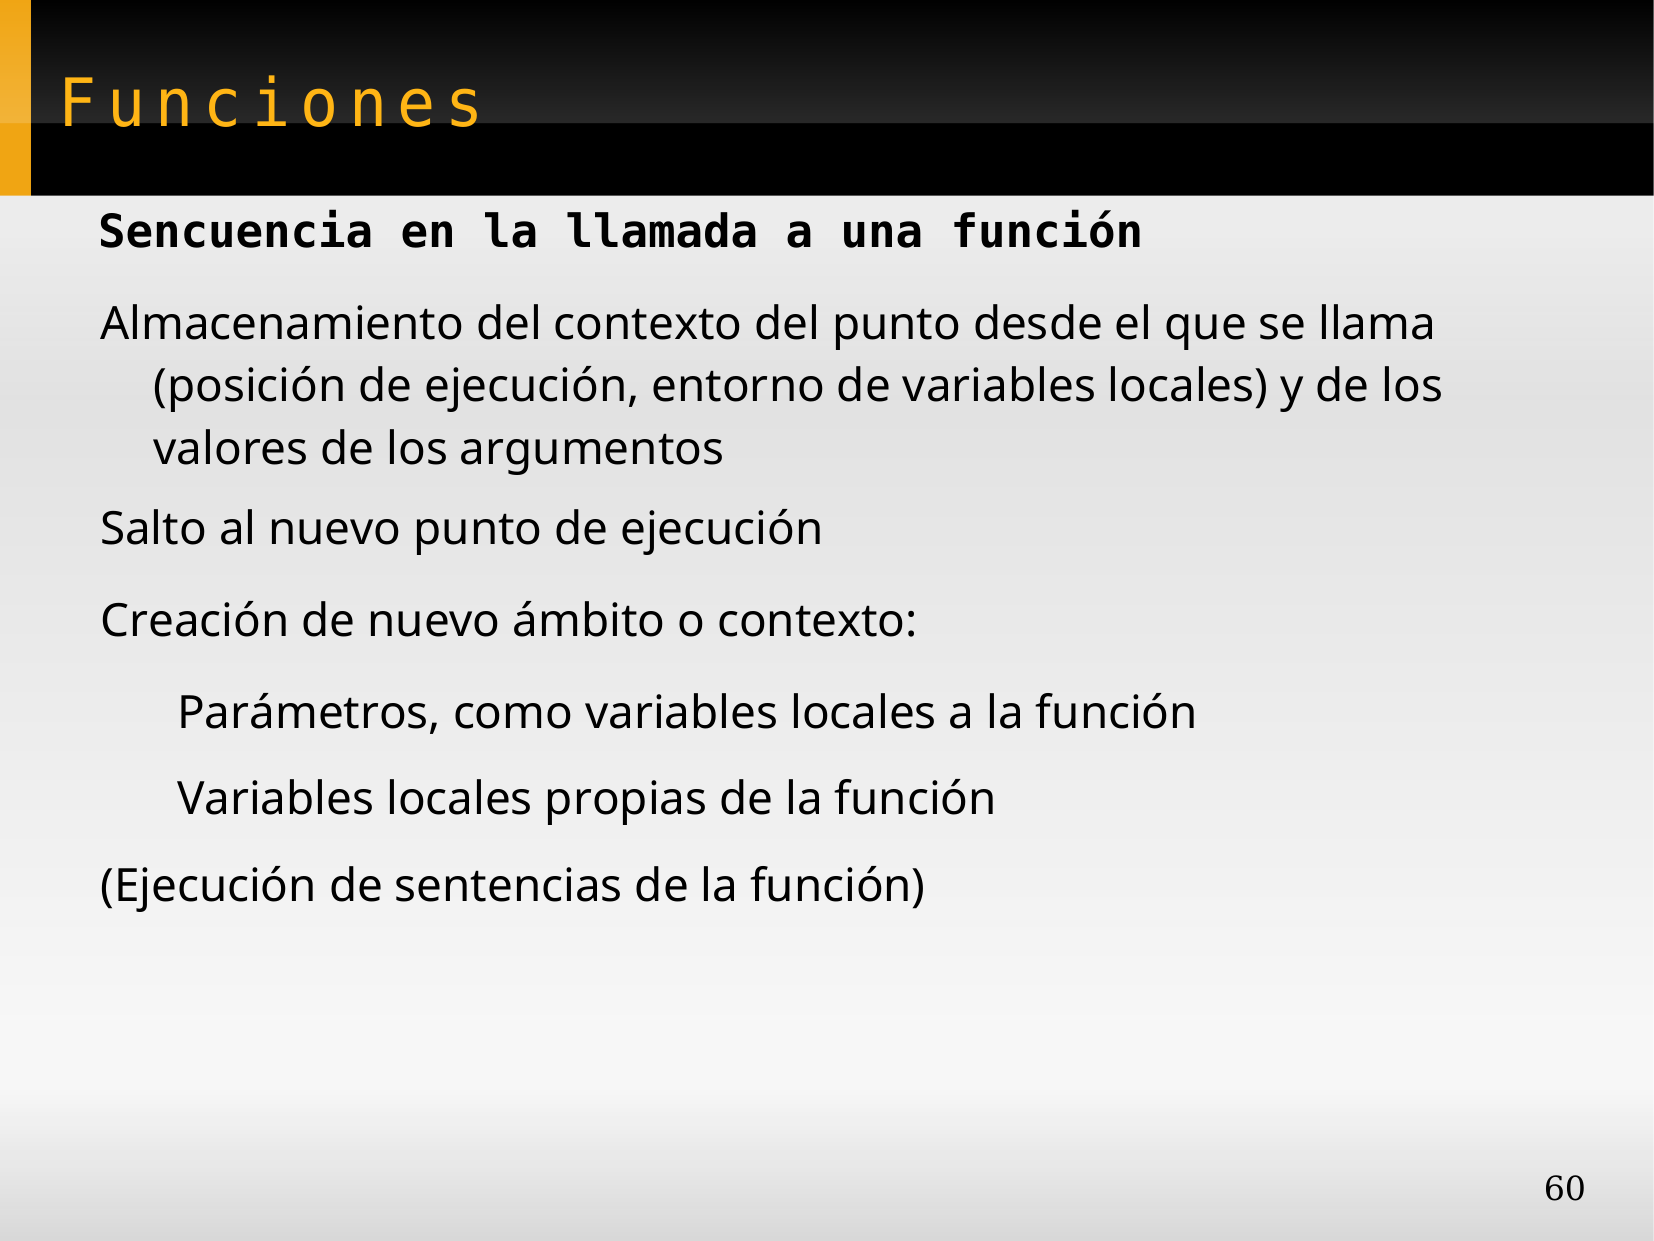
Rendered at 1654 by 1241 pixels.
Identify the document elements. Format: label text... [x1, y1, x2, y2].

list Almacenamiento del contexto del punto desde el que se llama (posición de ejecución, entorno de variables locales) y de los valores de los argumentos Salto al nuevo punto de ejecución Creación de nuevo ámbito o contexto: Parámetros, como variables locales a la función Variables locales propias de la función (Ejecución de sentencias de la función) [82, 290, 1571, 1109]
picture [0, 0, 1654, 1241]
text_box Sencuencia en la llamada a una función [83, 197, 1158, 266]
title Funciones [59, 29, 1595, 178]
